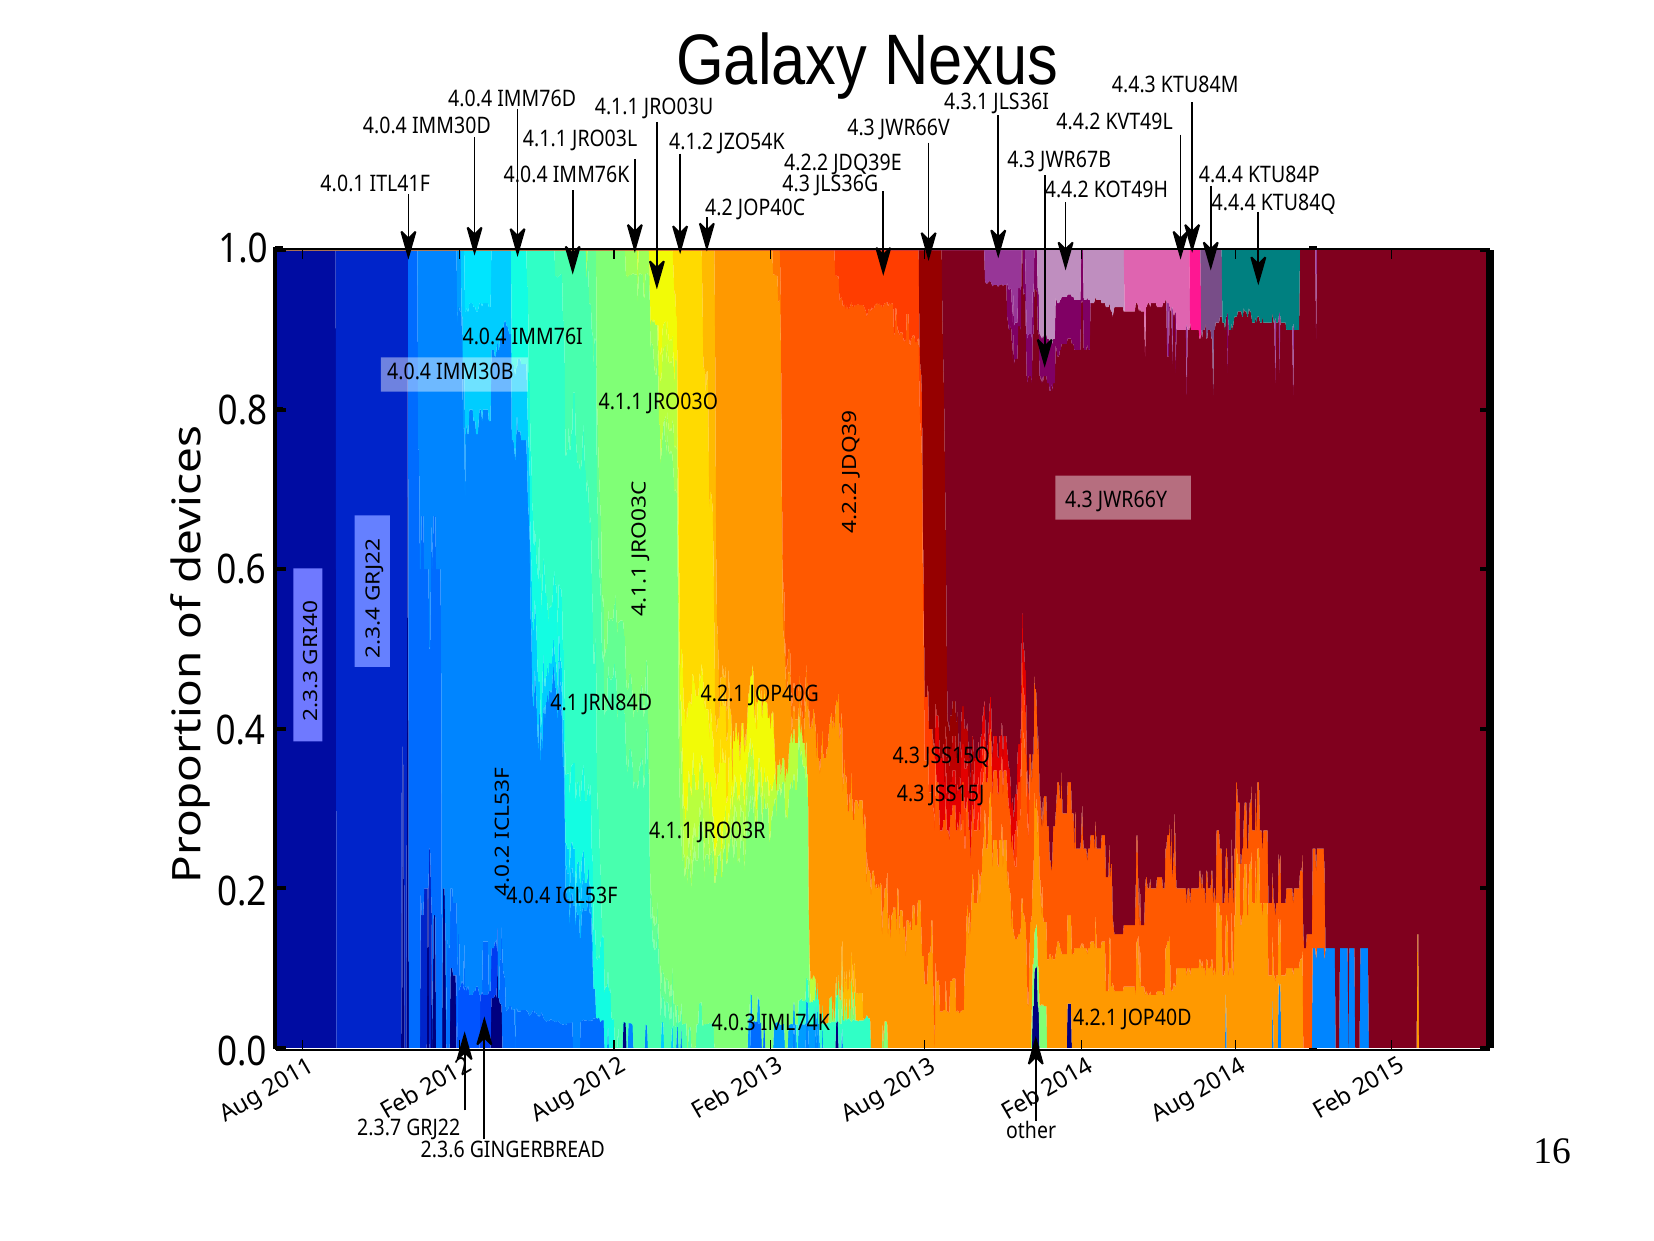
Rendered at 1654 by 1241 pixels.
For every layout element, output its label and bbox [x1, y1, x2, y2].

picture [150, 31, 1514, 1159]
